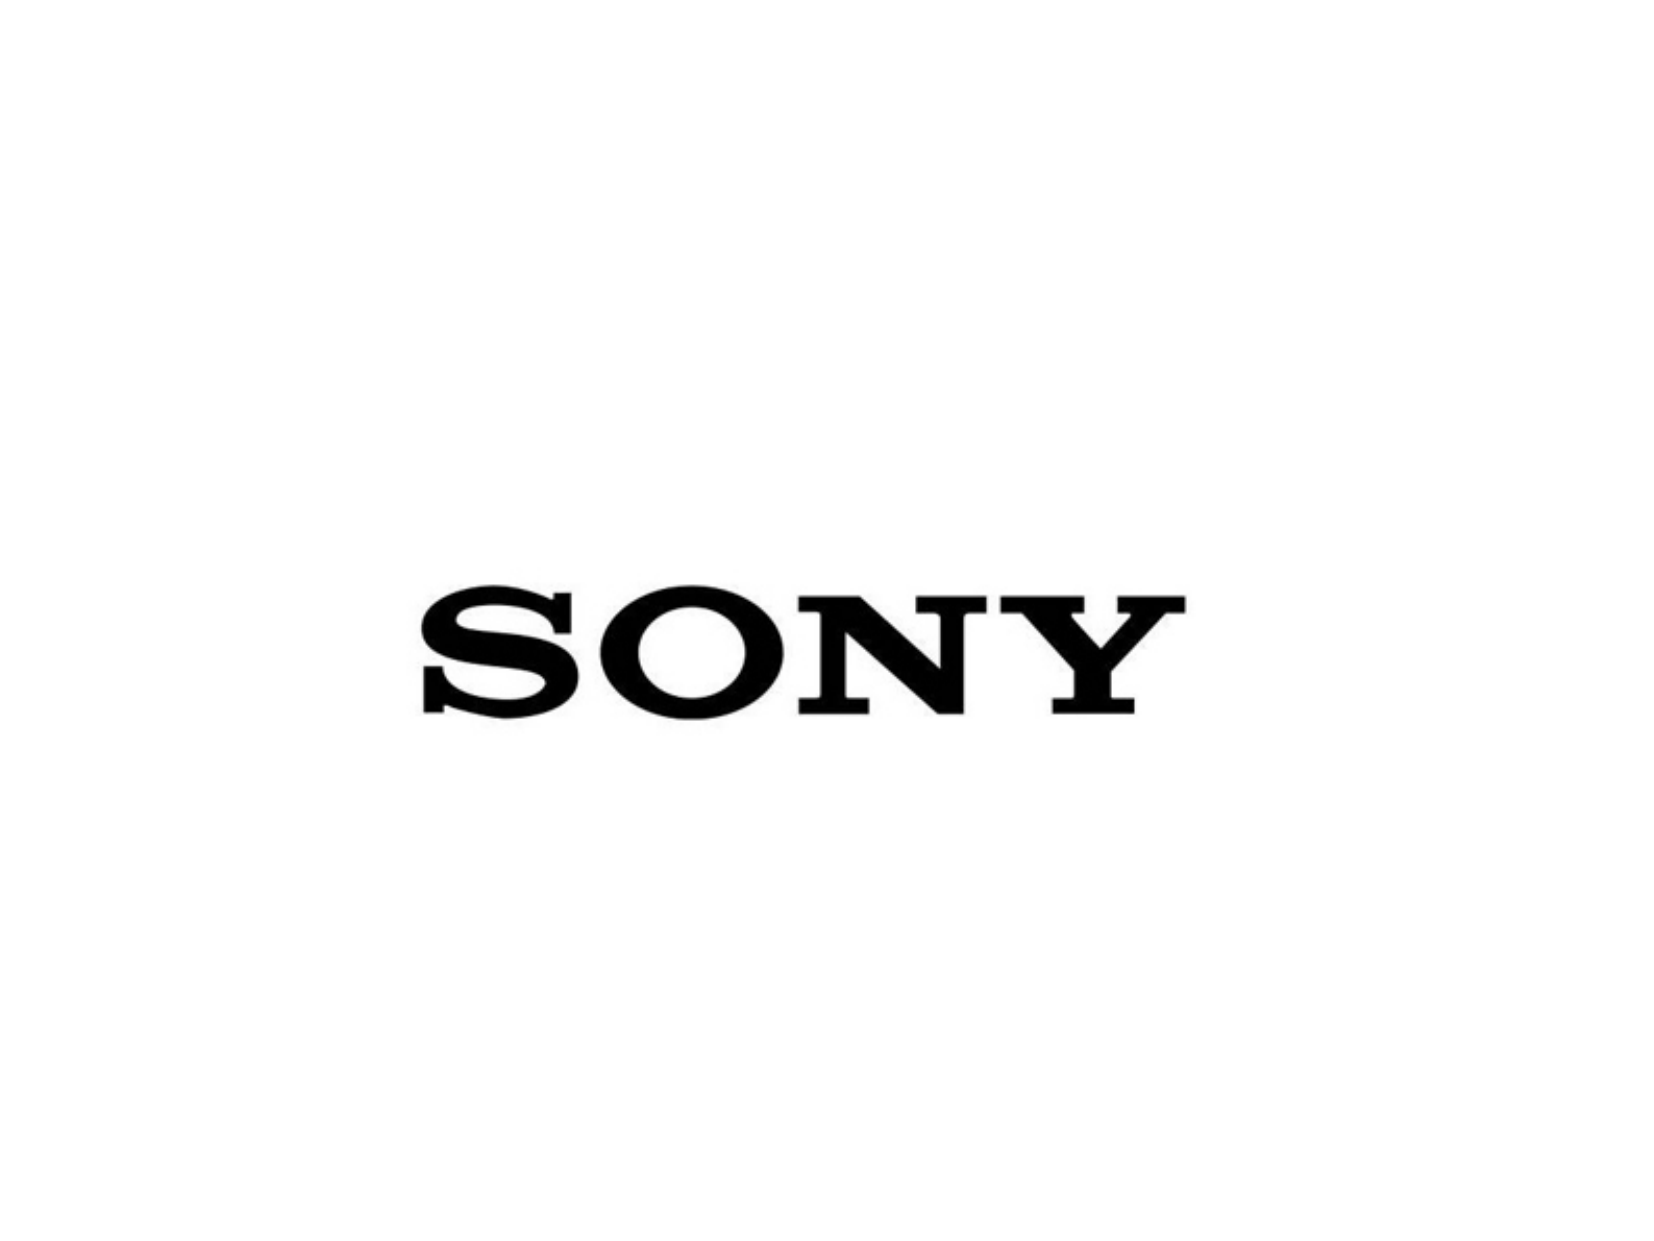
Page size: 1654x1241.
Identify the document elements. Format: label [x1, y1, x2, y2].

picture [174, 285, 1433, 1040]
